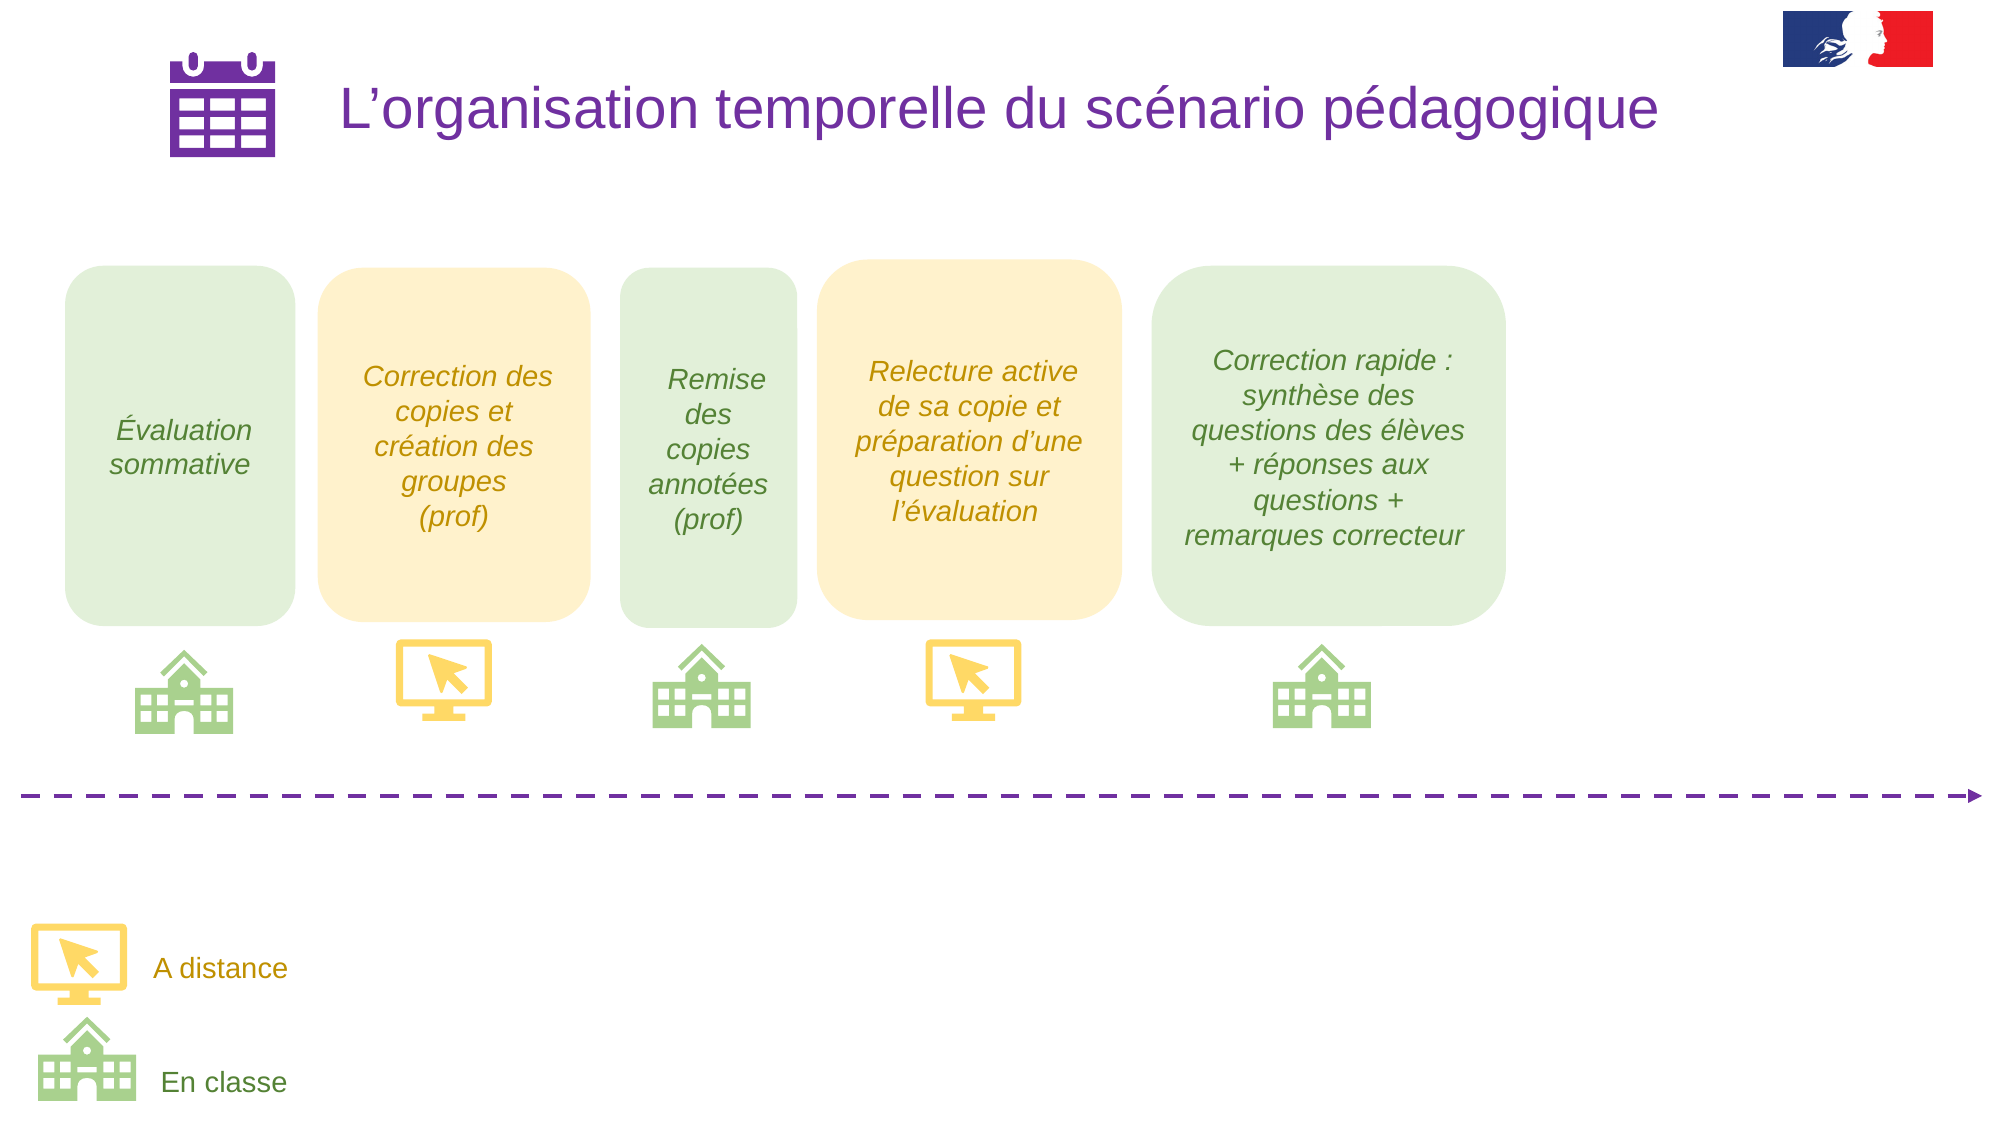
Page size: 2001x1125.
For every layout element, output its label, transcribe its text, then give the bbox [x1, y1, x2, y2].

picture [21, 906, 154, 1125]
text_box Correction des copies et création des groupes (prof) [317, 267, 591, 623]
text_box L’organisation temporelle du scénario pédagogique [324, 62, 1693, 148]
text_box Relecture active de sa copie et préparation d’une question sur l’évaluation [816, 259, 1123, 621]
picture [915, 622, 1032, 739]
text_box Correction rapide : synthèse des questions des élèves + réponses aux questions + remarques correcteur [1151, 265, 1506, 627]
picture [147, 29, 298, 180]
picture [1255, 626, 1388, 753]
picture [635, 620, 768, 753]
picture [385, 622, 502, 739]
text_box En classe [145, 1055, 320, 1106]
text_box A distance [138, 942, 312, 993]
picture [1783, 11, 1933, 67]
text_box Remise des copies annotées (prof) [620, 267, 798, 628]
text_box Évaluation sommative [65, 265, 296, 627]
picture [118, 625, 251, 758]
